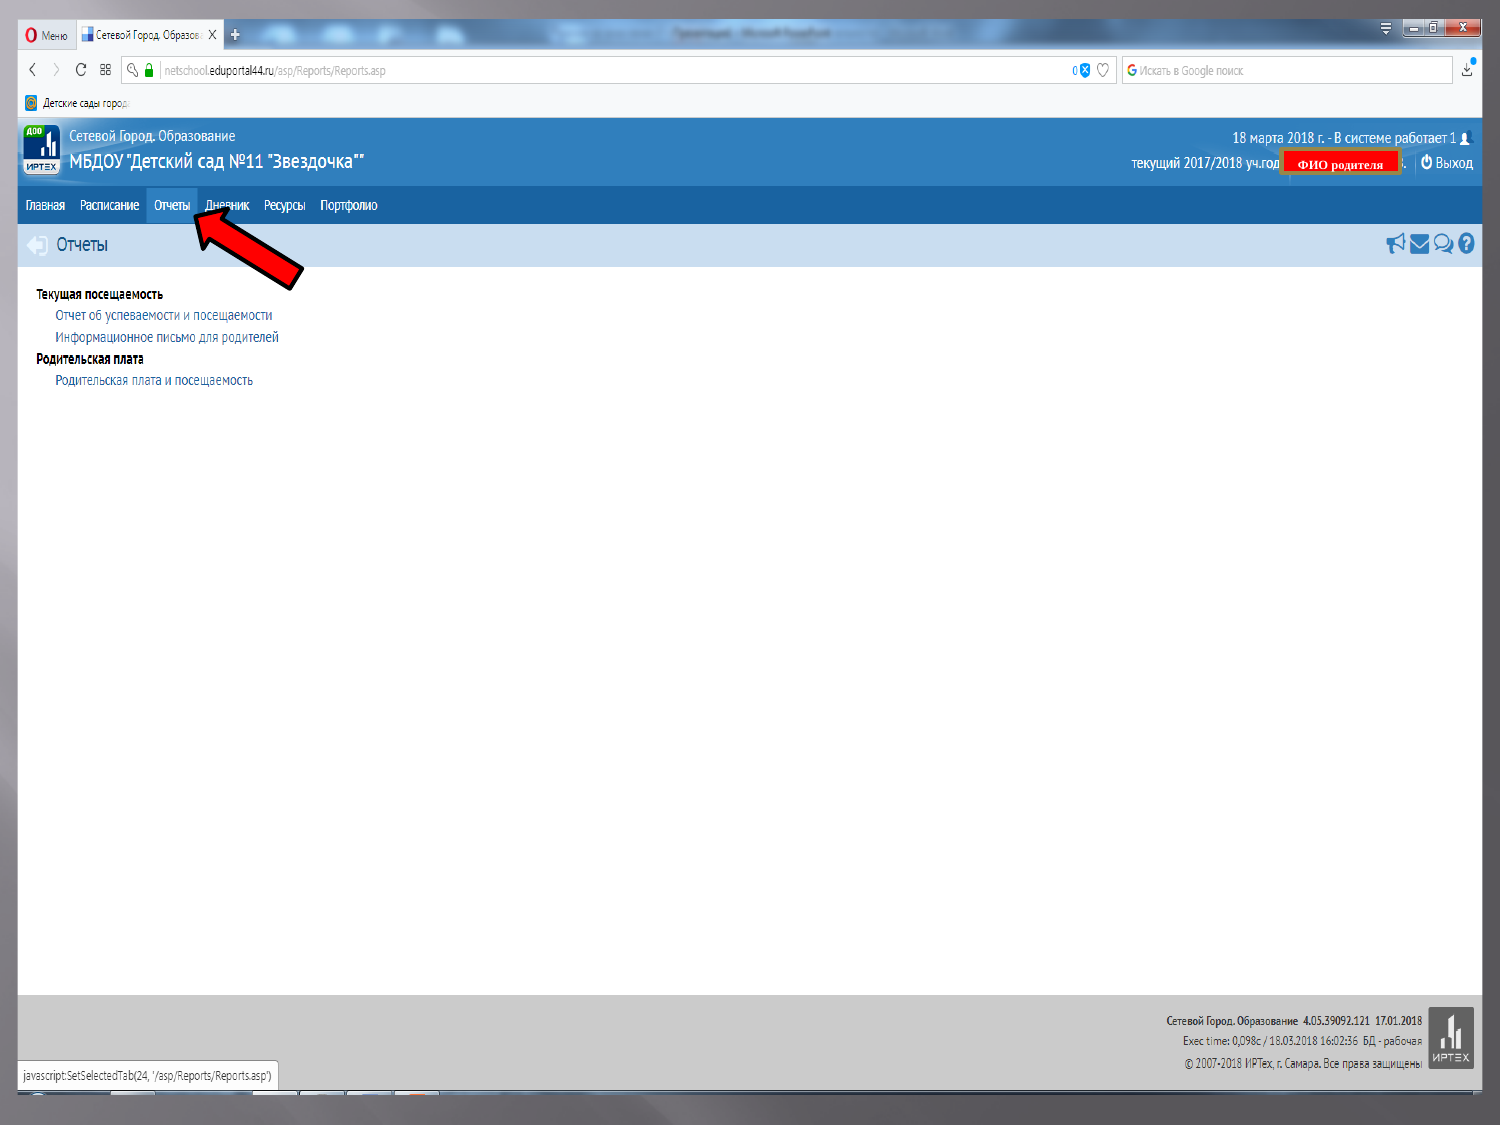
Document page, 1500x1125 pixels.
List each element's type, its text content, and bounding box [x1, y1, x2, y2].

picture [17, 19, 1483, 1095]
text_box [195, 208, 303, 289]
text_box ФИО родителя [1282, 149, 1400, 173]
